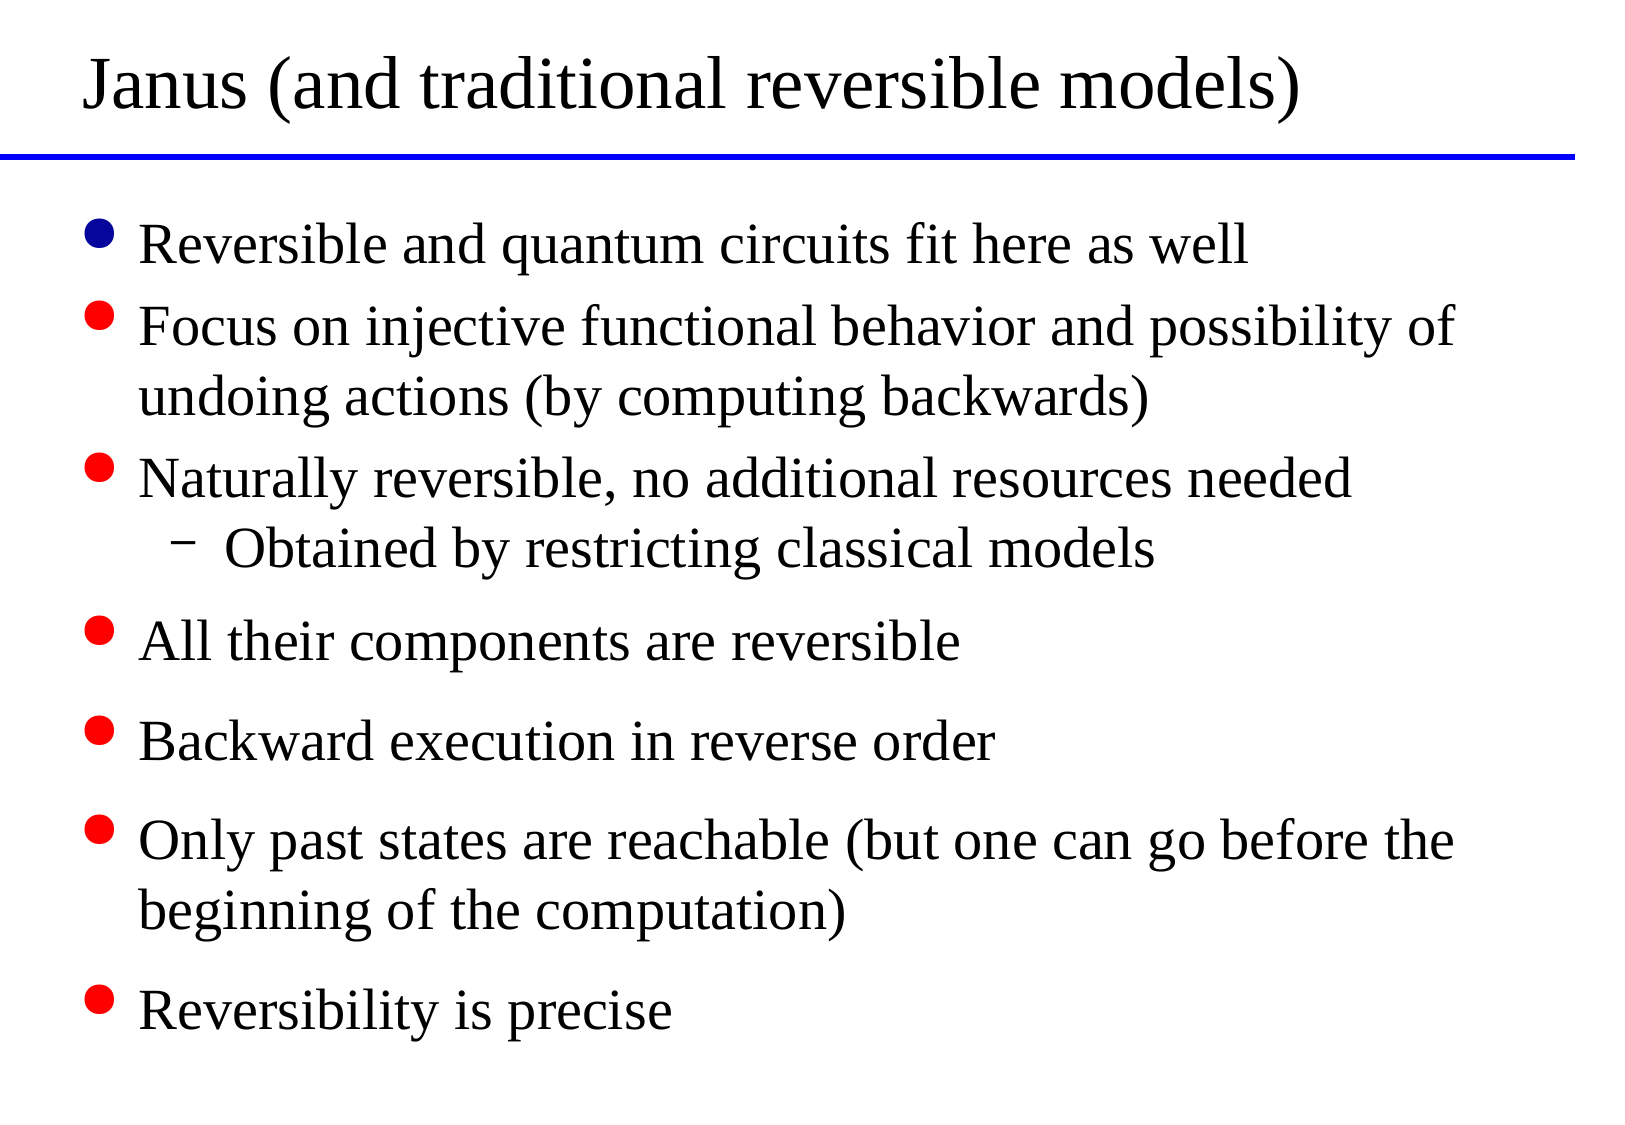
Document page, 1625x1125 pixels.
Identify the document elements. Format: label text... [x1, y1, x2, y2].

list Reversible and quantum circuits fit here as well Focus on injective functional behavior and possibility of undoing actions (by computing backwards) Naturally reversible, no additional resources needed Obtained by restricting classical models All their components are reversible Backward execution in reverse order Only past states are reachable (but one can go before the beginning of the computation) Reversibility is precise [67, 198, 1478, 1061]
title Janus (and traditional reversible models) [67, 27, 1544, 131]
